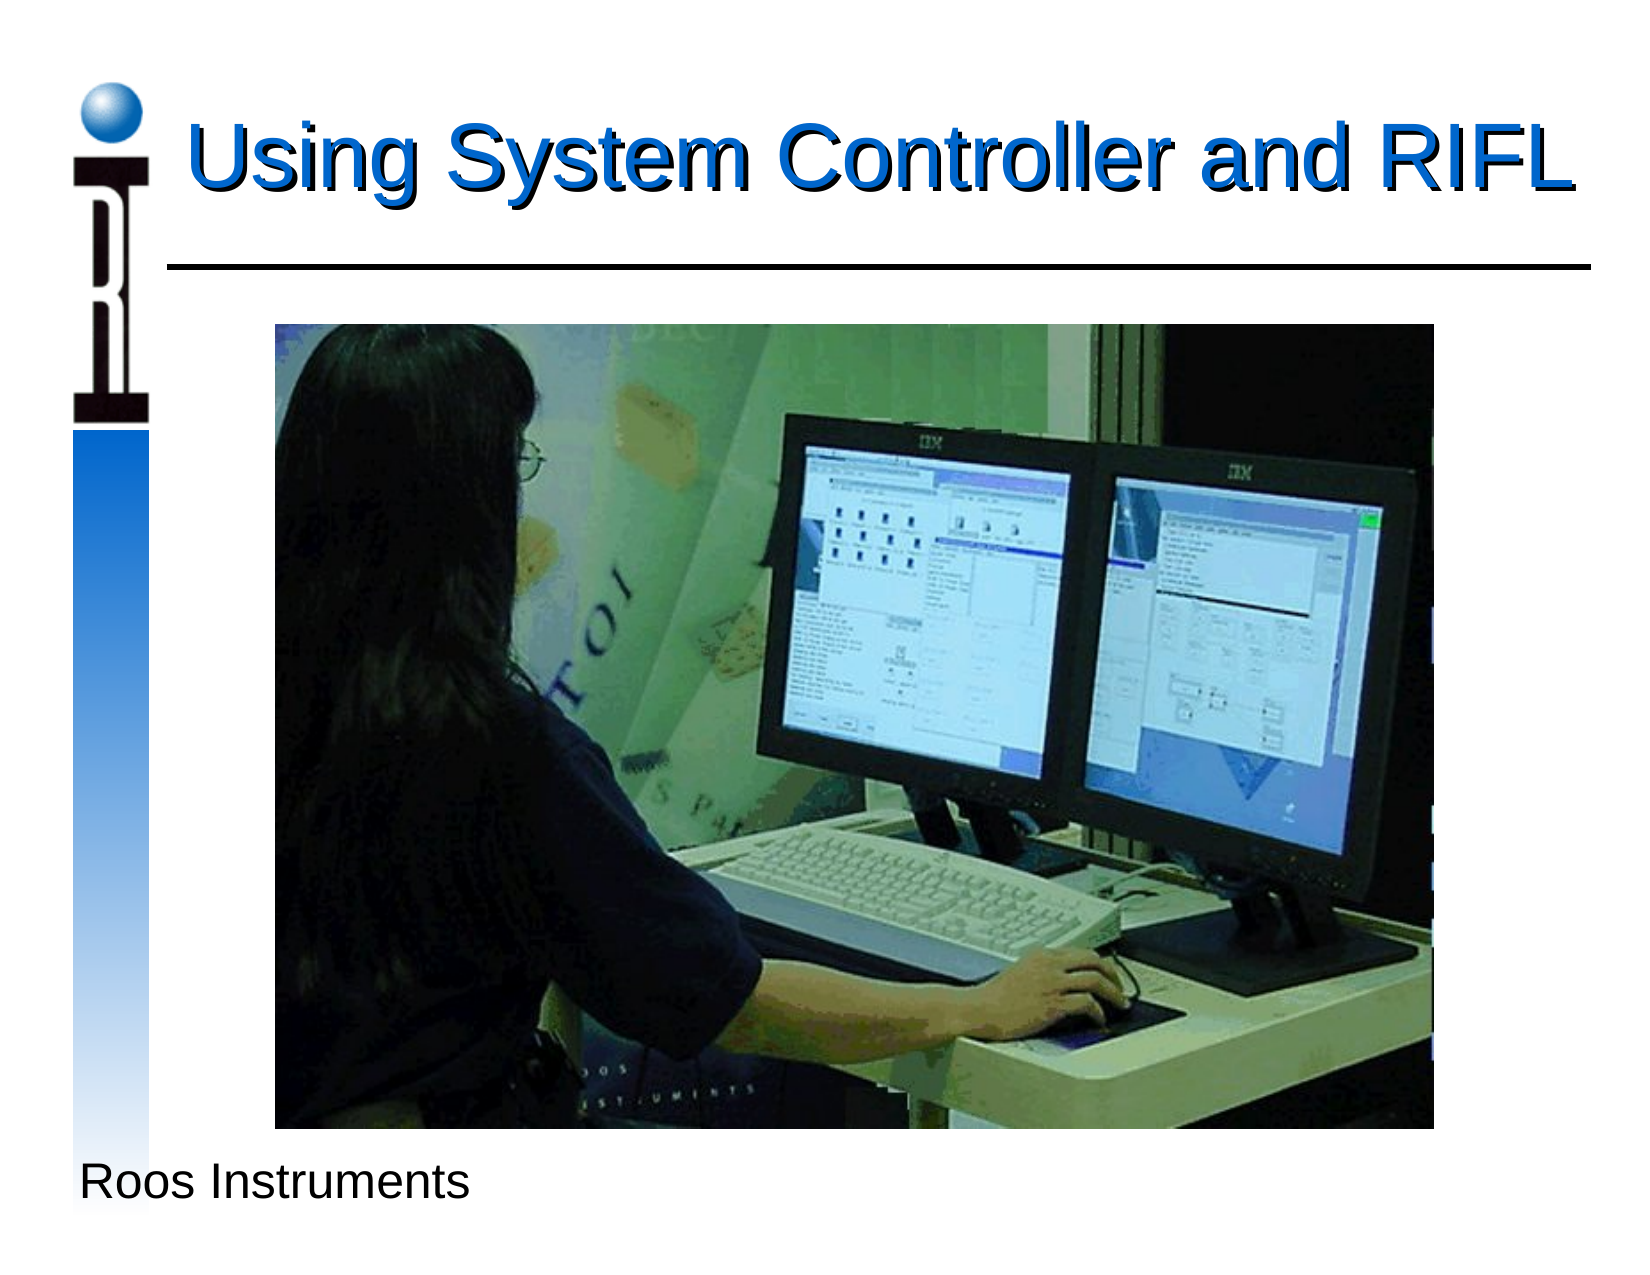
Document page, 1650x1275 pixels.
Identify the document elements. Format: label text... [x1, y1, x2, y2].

picture [275, 324, 1434, 1129]
picture [69, 78, 154, 430]
title Using System Controller and RIFL [171, 59, 1591, 253]
